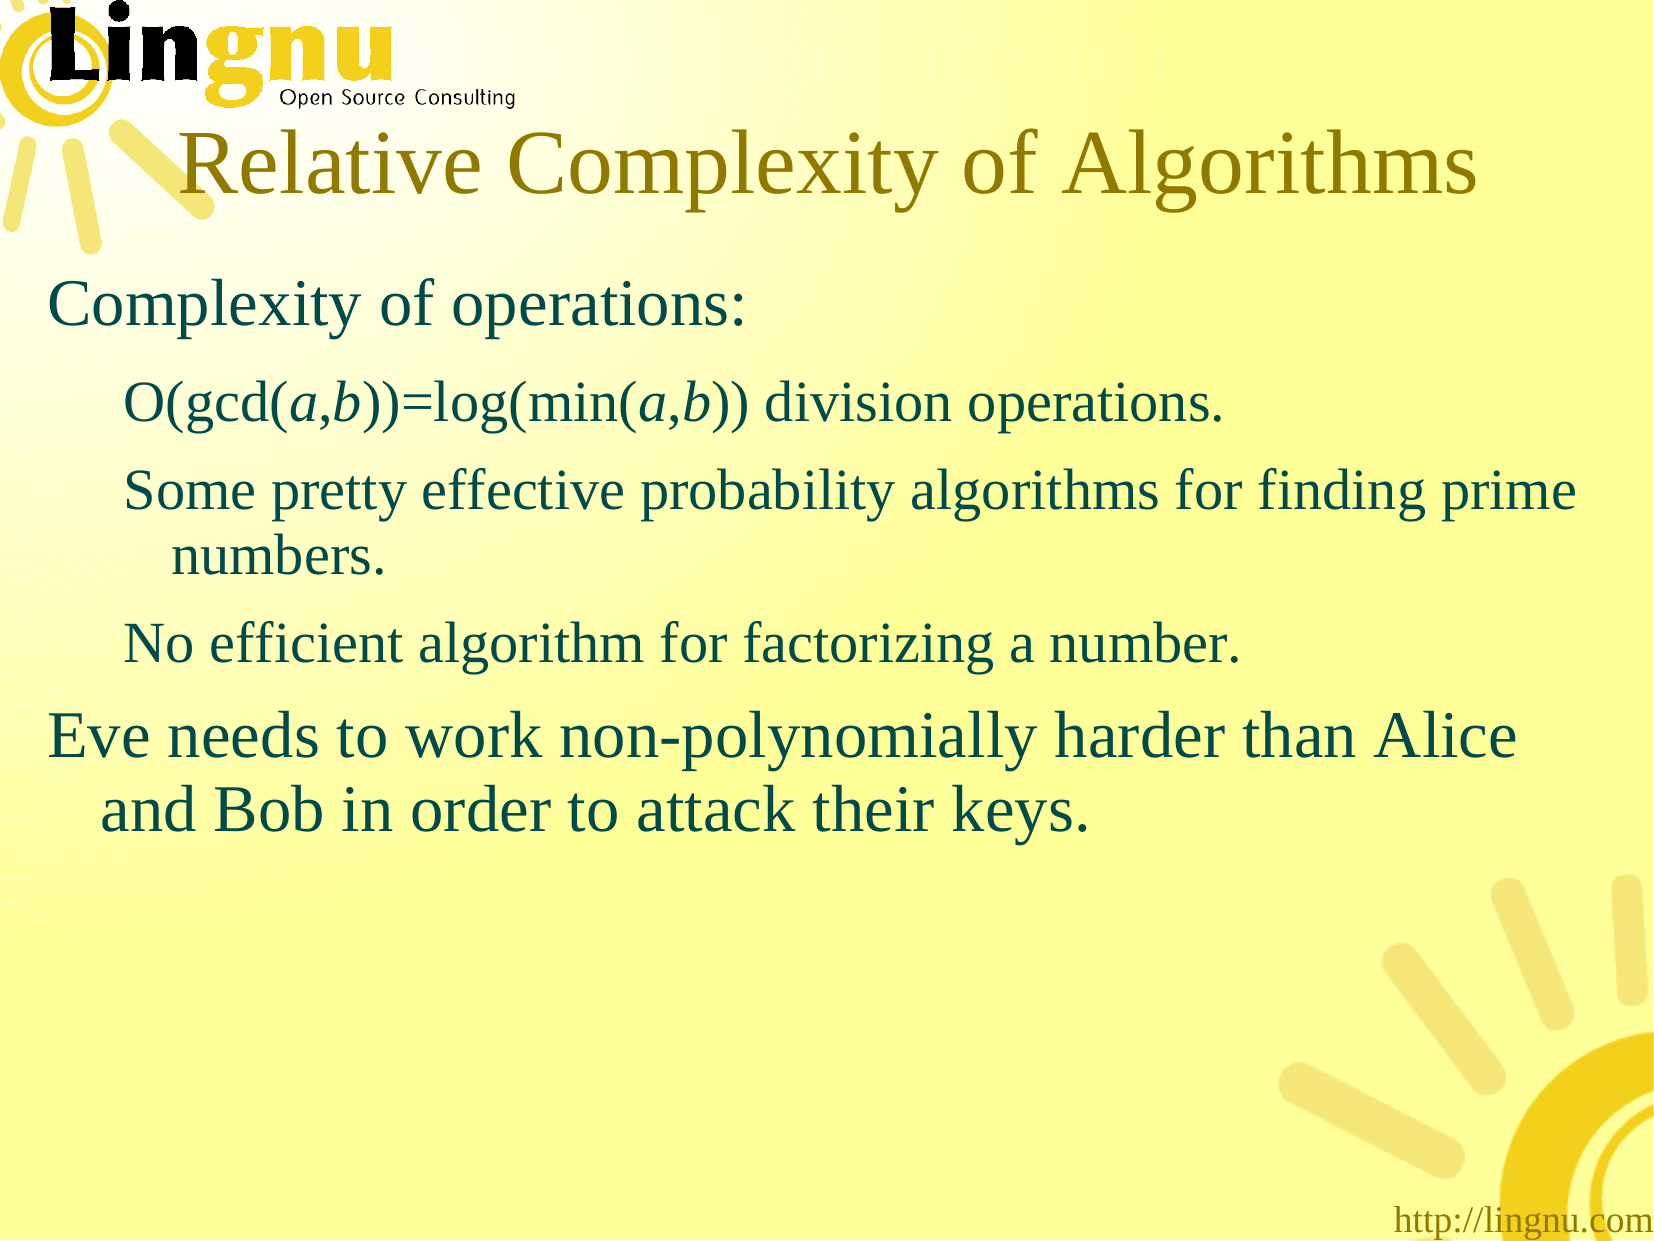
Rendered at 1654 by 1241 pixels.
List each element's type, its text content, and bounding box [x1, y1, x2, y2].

title Relative Complexity of Algorithms [123, 58, 1536, 265]
picture [0, 0, 516, 256]
list Complexity of operations: O(gcd(a,b))=log(min(a,b)) division operations. Some pretty effective probability algorithms for finding prime numbers. No efficient algorithm for factorizing a number. Eve needs to work non-polynomially harder than Alice and Bob in order to attack their keys. [29, 265, 1625, 1127]
picture [1256, 871, 1654, 1241]
